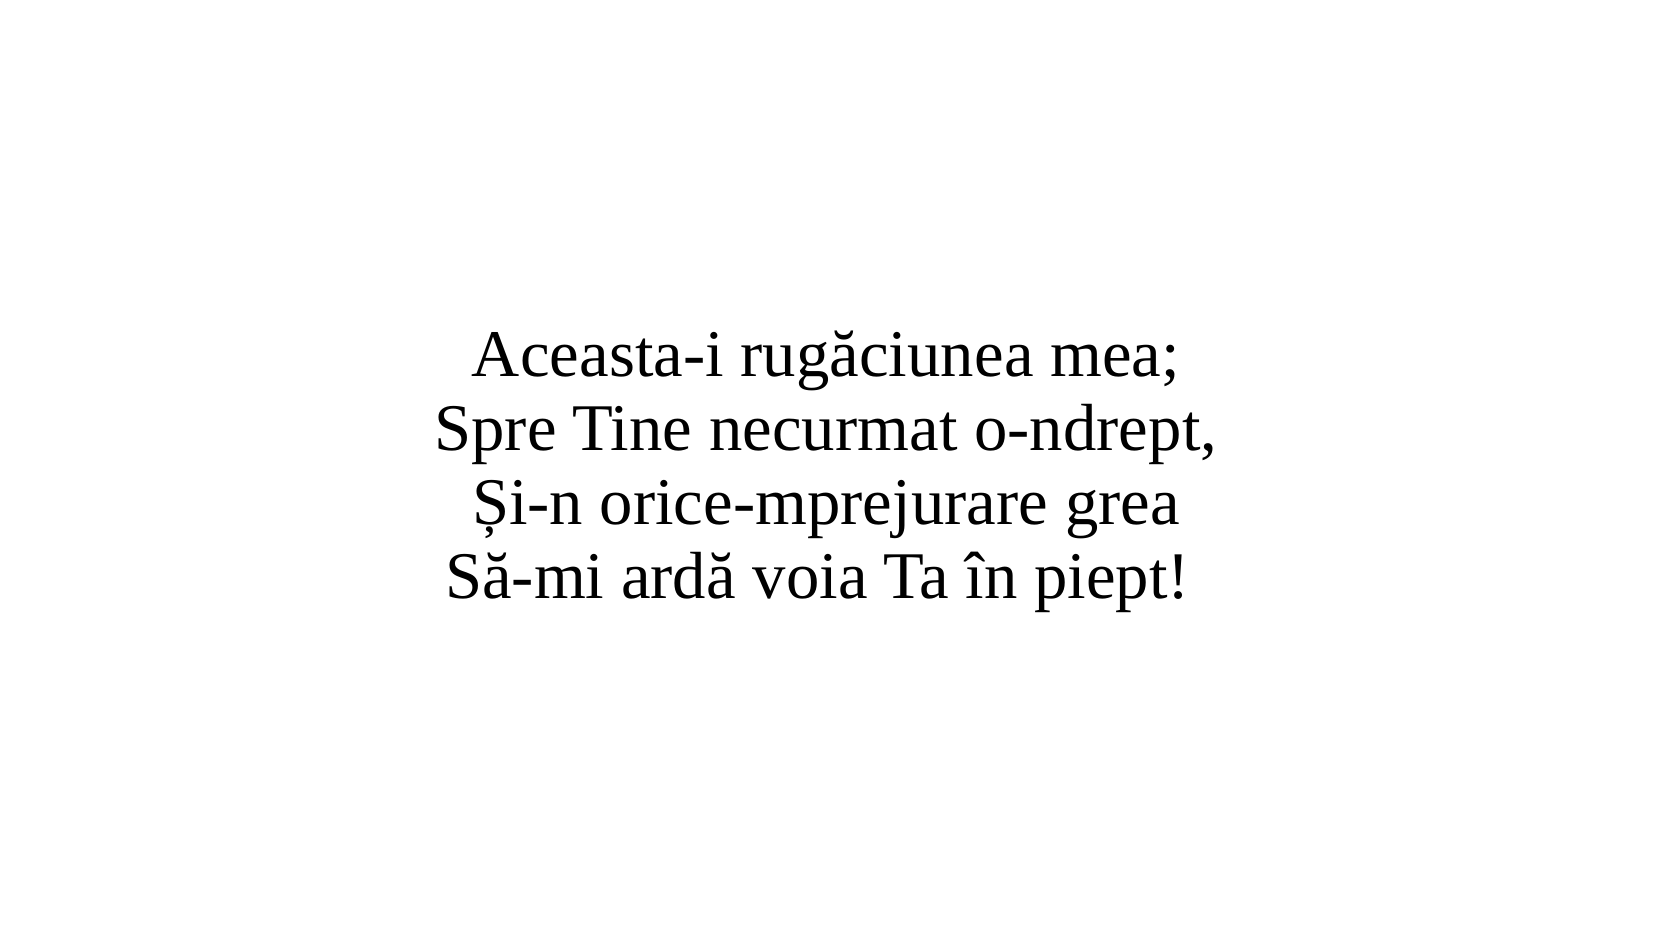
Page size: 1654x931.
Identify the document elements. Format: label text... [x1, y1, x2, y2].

subtitle Aceasta-i rugăciunea mea; Spre Tine necurmat o-ndrept, Și-n orice-mprejurare grea Să-mi ardă voia Ta în piept! [300, 150, 1354, 781]
